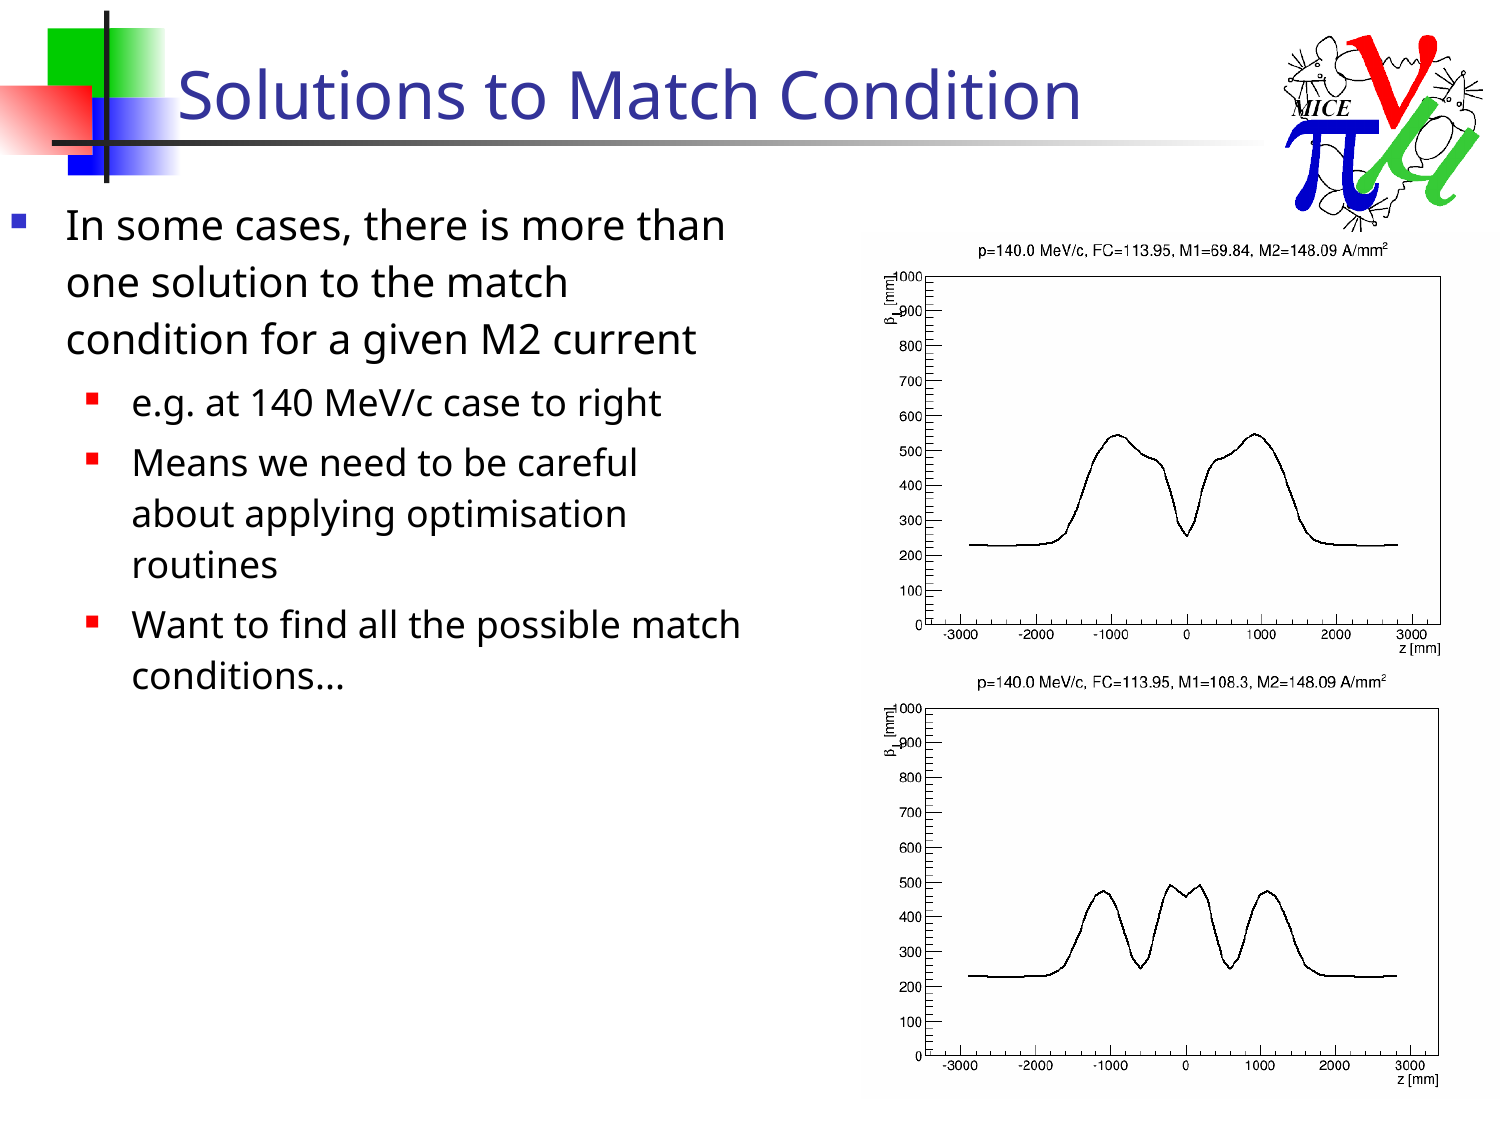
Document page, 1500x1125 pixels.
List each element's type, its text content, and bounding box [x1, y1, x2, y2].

picture [861, 5, 1500, 1099]
title Solutions to Match Condition [162, 0, 1441, 188]
list In some cases, there is more than one solution to the match condition for a given M2 current e.g. at 140 MeV/c case to right Means we need to be careful about applying optimisation routines Want to find all the possible match conditions... [0, 188, 765, 639]
